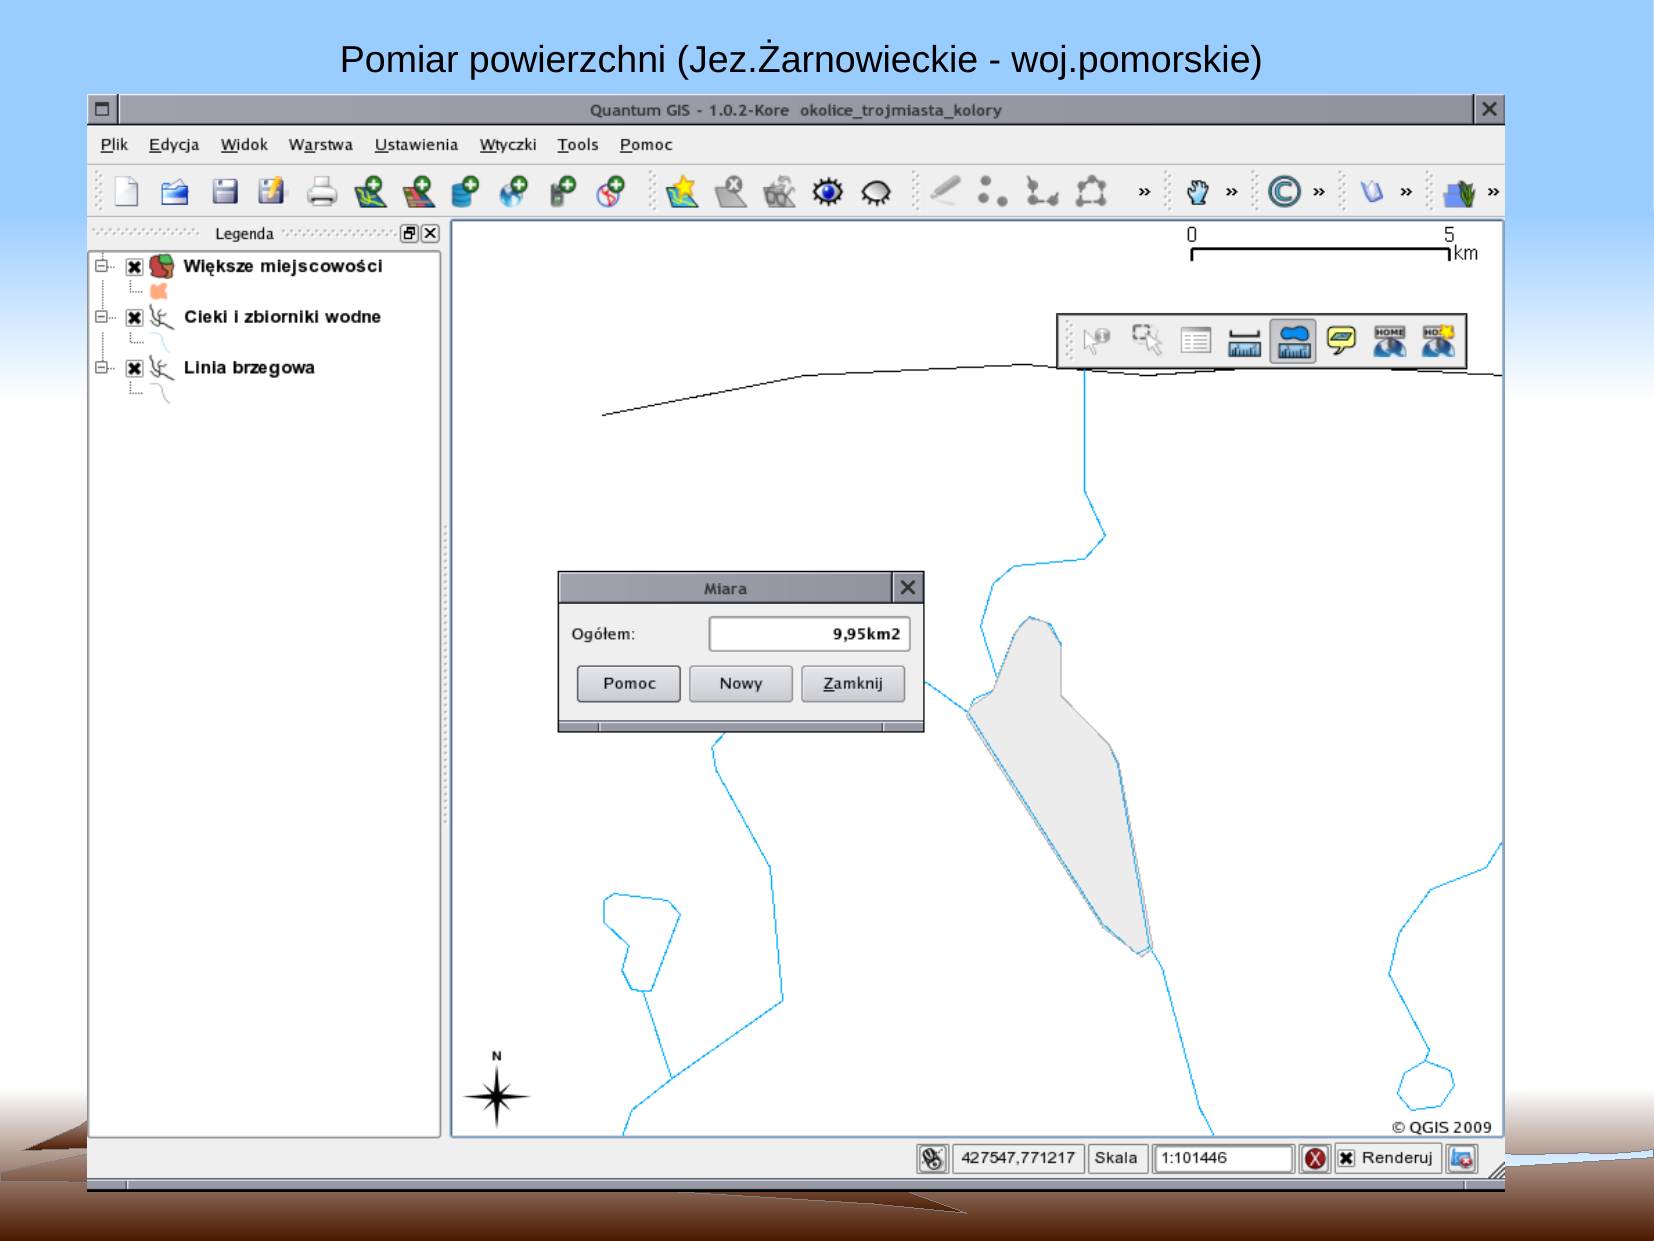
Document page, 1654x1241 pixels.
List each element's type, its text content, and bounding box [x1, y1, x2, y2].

text_box Pomiar powierzchni (Jez.Żarnowieckie - woj.pomorskie) [325, 30, 1281, 88]
picture [87, 94, 1505, 1192]
